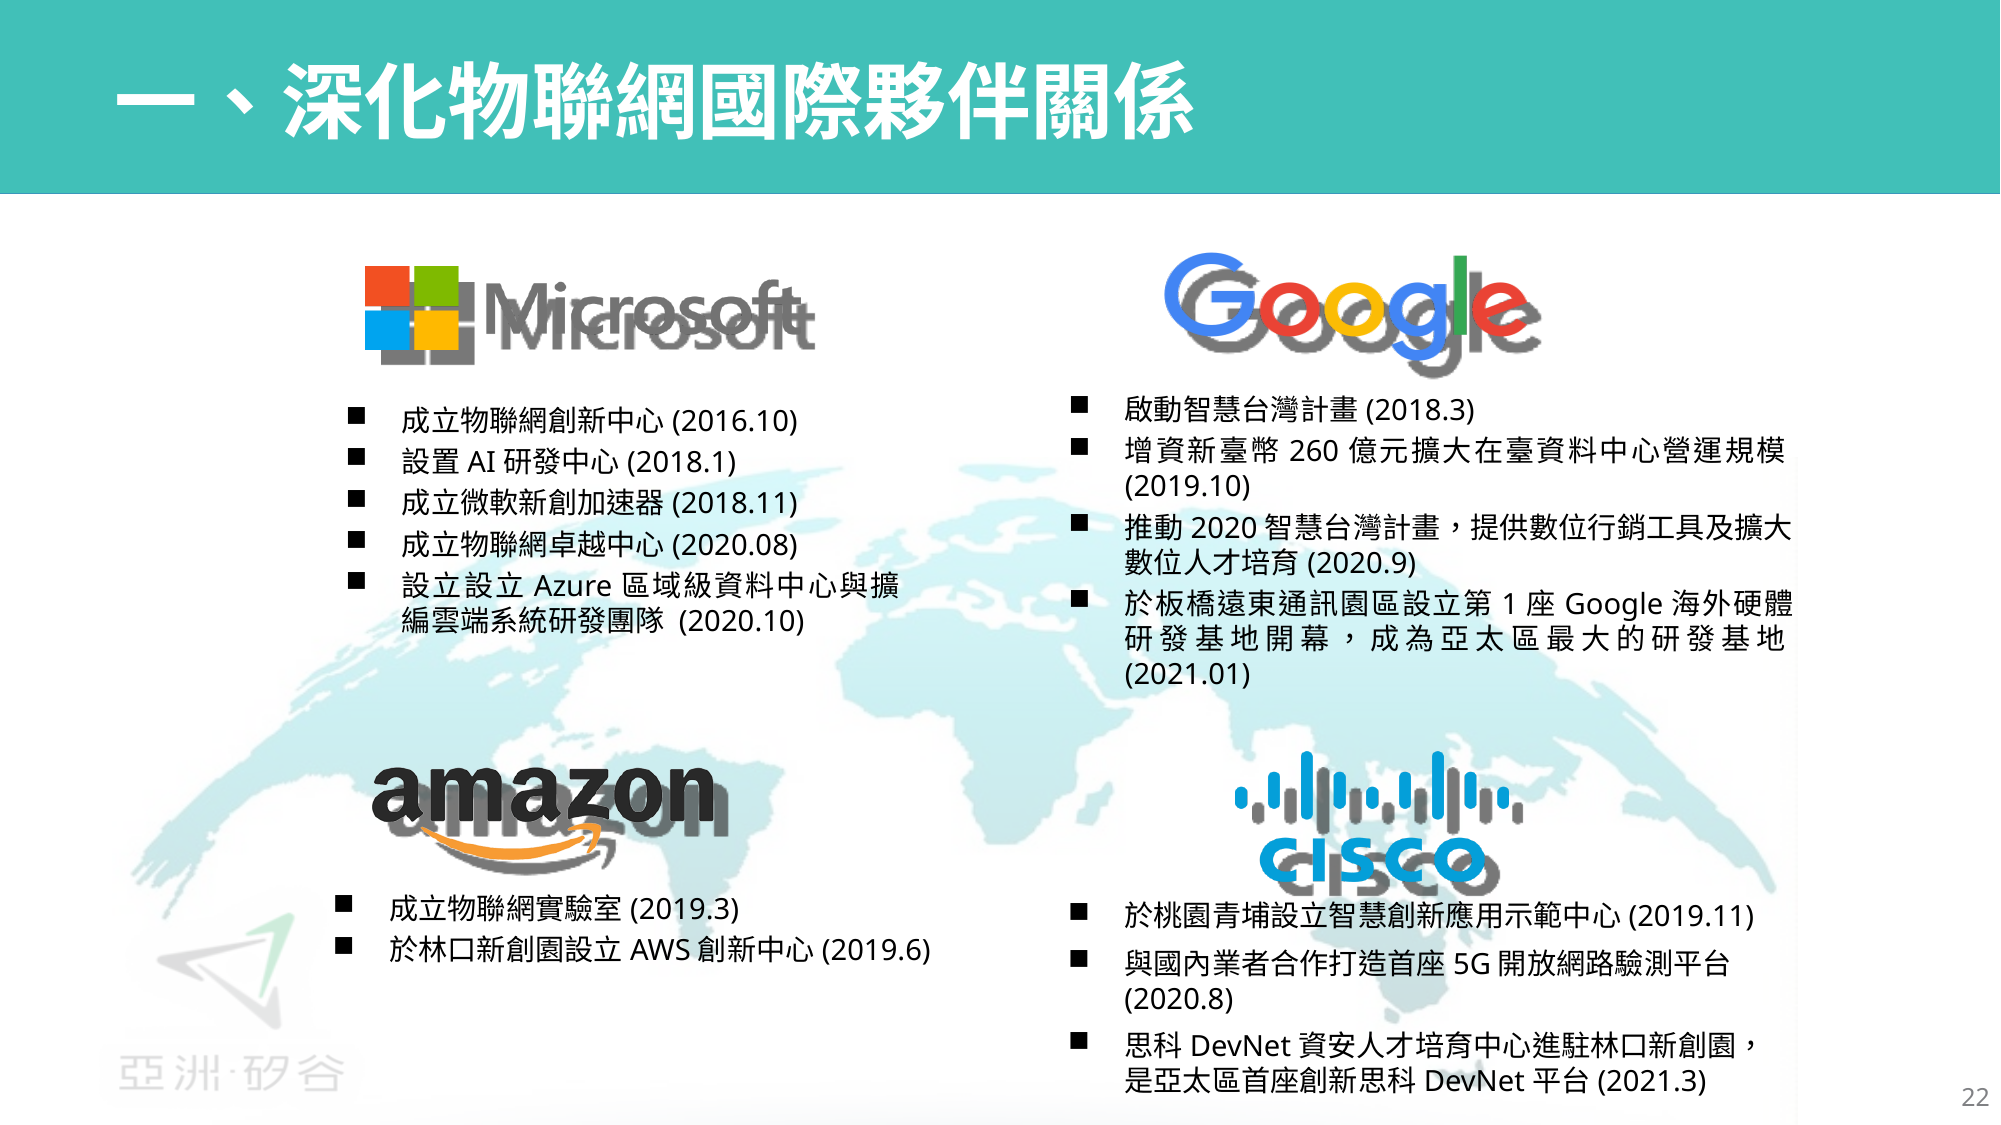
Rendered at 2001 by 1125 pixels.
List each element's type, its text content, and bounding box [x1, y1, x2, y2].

title 一、深化物聯網國際夥伴關係 [99, 25, 1900, 175]
picture [355, 741, 727, 876]
slide_number <編號> [1744, 1074, 2000, 1120]
text_box 於桃園青埔設立智慧創新應用示範中心(2019.11) 與國內業者合作打造首座5G開放網路驗測平台(2020.8) 思科DevNet資安人才培育中心進駐林口新創園，是亞太區首座創新思科DevNet平台(2021.3) [1053, 890, 1798, 1105]
text_box [0, 214, 2000, 1125]
text_box 成立物聯網創新中心(2016.10) 設置AI研發中心(2018.1) 成立微軟新創加速器(2018.11) 成立物聯網卓越中心(2020.08) 設立設立Azure區域級資料中心與擴編雲端系統研發團隊 (2020.10) [330, 394, 915, 645]
picture [1448, 849, 1471, 871]
text_box 成立物聯網實驗室(2019.3) 於林口新創園設立AWS創新中心(2019.6) [318, 882, 1073, 974]
text_box 啟動智慧台灣計畫(2018.3) 增資新臺幣260億元擴大在臺資料中心營運規模(2019.10) 推動2020智慧台灣計畫，提供數位行銷工具及擴大數位人才培育(2020.9) 於板橋遠東通訊園區設立第1座Google海外硬體研發基地開幕，成為亞太區最大的研發基地(2021.01) [1053, 384, 1809, 698]
picture [1164, 252, 1530, 364]
picture [365, 266, 801, 350]
picture [1235, 751, 1509, 882]
